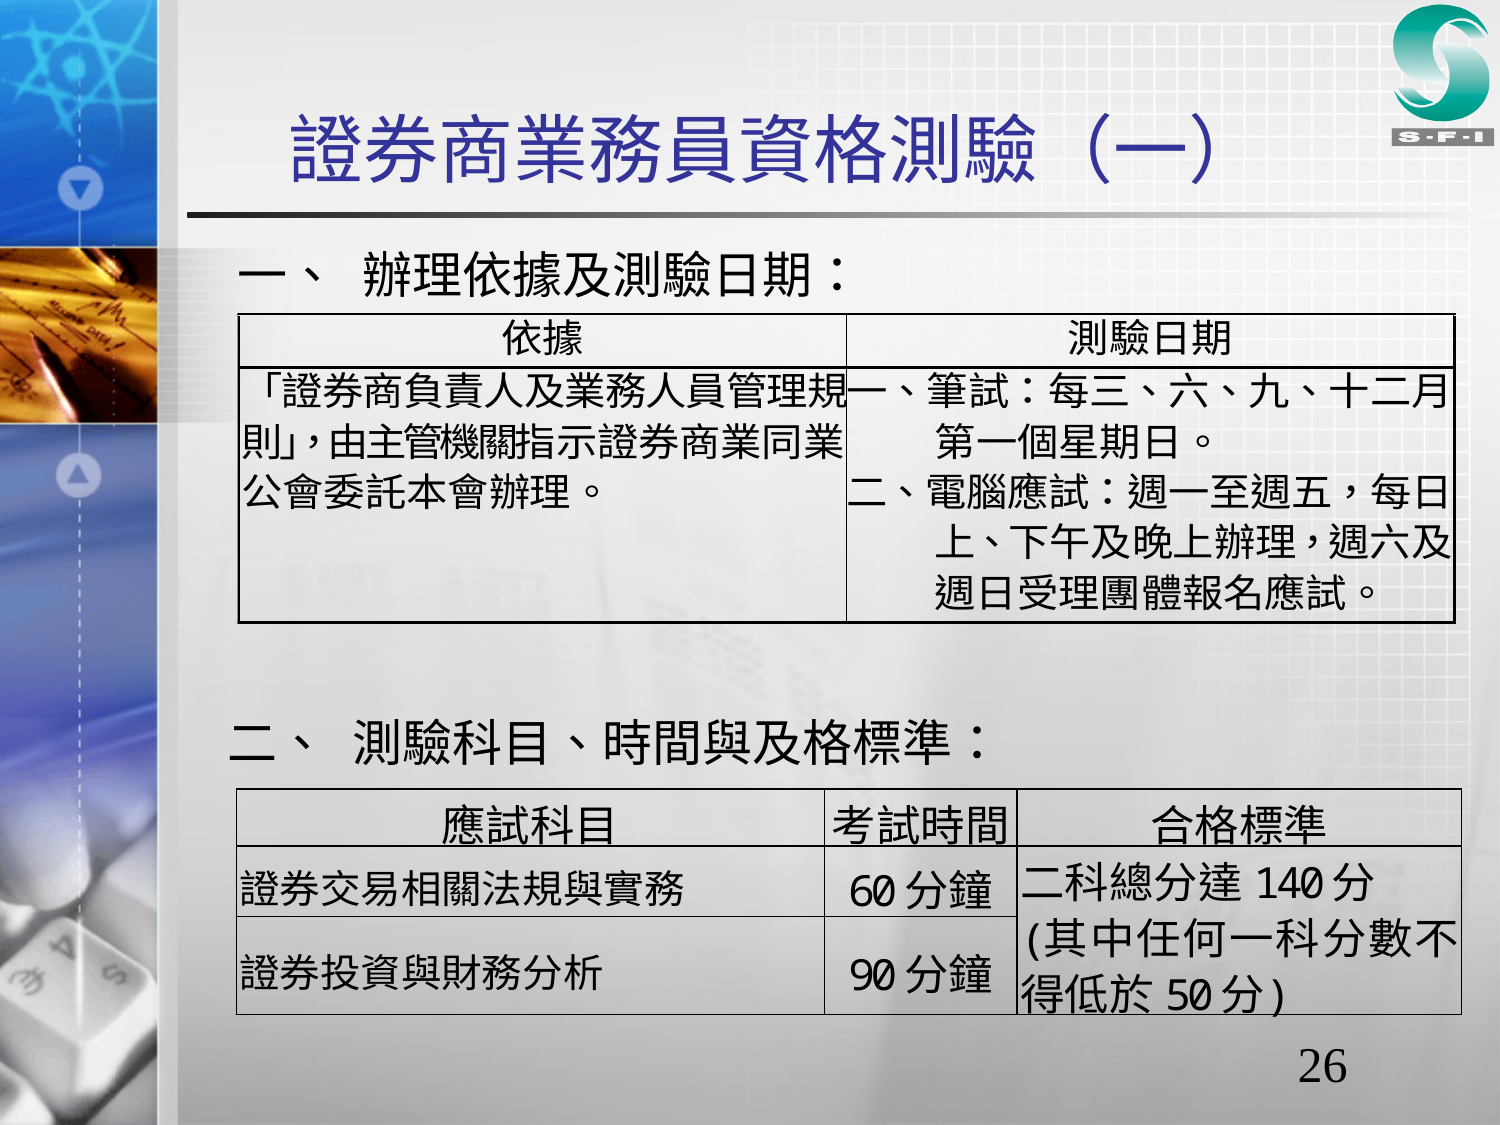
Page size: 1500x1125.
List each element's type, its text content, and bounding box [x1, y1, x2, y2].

chart [223, 788, 1476, 1086]
title 證券商業務員資格測驗（一） [188, 101, 1363, 201]
text_box 一、 辦理依據及測驗日期： [185, 235, 878, 311]
picture [0, 0, 1500, 1125]
chart [237, 312, 1457, 656]
text_box 二、 測驗科目、時間與及格標準： [213, 704, 1058, 780]
